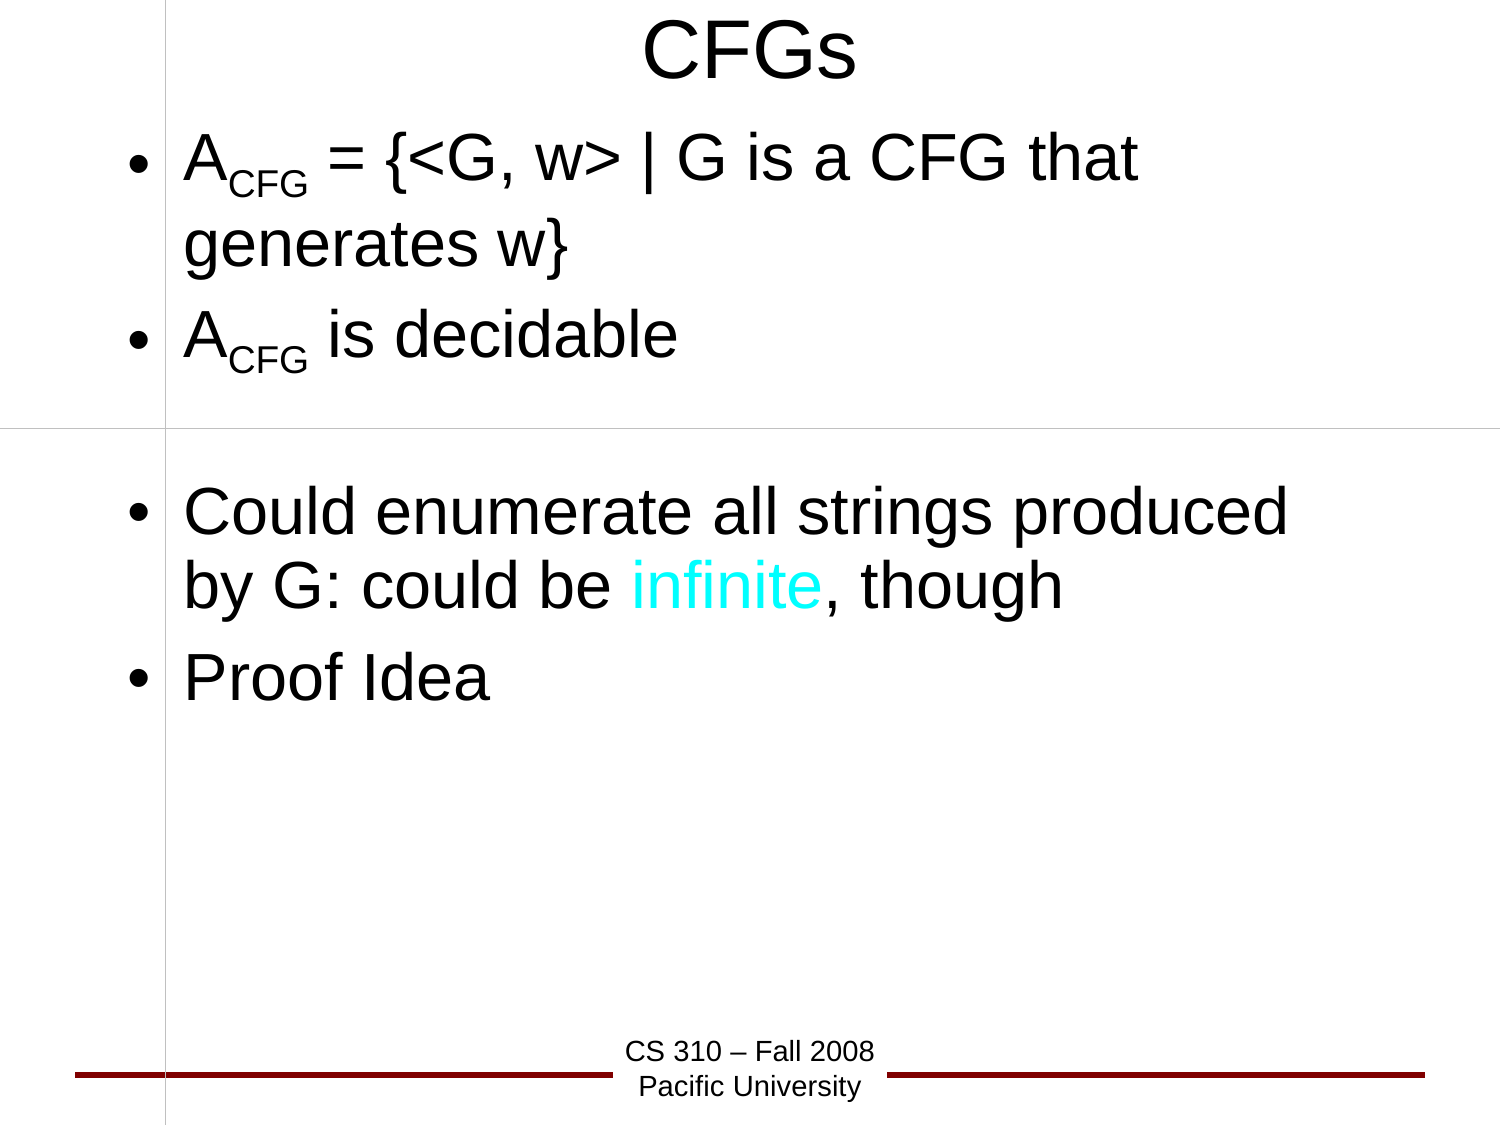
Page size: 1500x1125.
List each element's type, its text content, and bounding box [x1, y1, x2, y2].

title CFGs [112, 0, 1388, 105]
list ACFG = {<G, w> | G is a CFG that generates w} ACFG is decidable Could enumerate all strings produced by G: could be infinite, though Proof Idea [112, 112, 1388, 1001]
